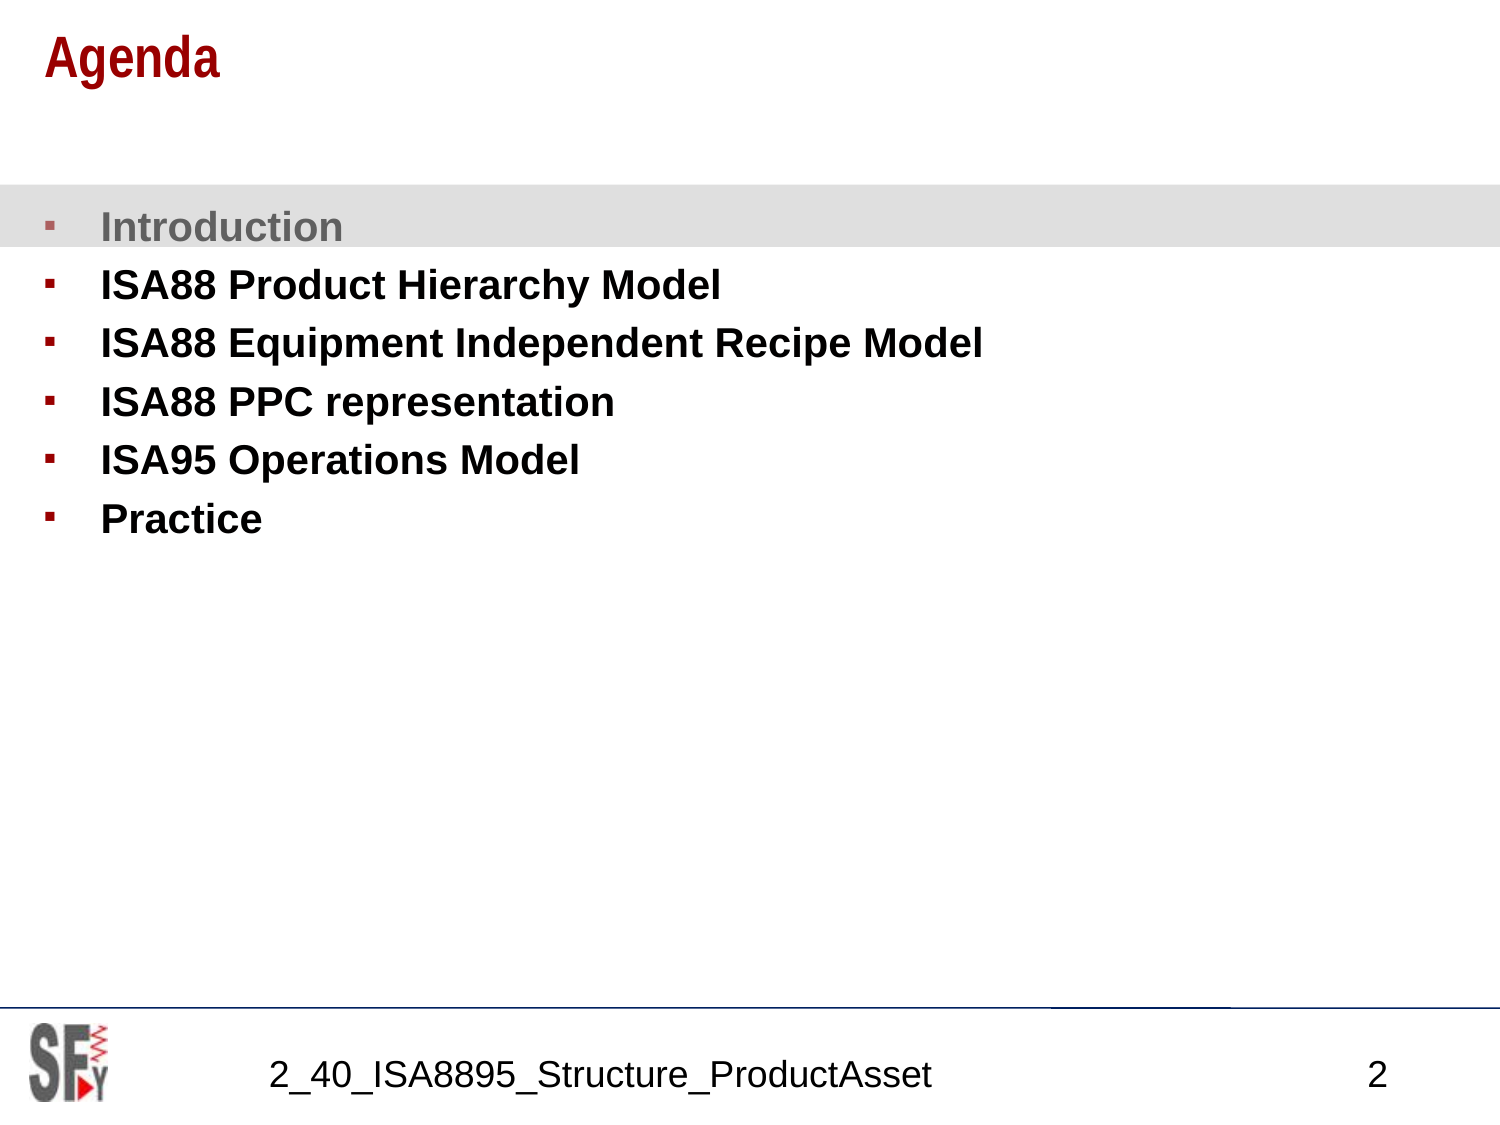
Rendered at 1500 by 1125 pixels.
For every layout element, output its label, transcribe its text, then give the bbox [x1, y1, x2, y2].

title Agenda [29, 12, 1471, 138]
list Introduction ISA88 Product Hierarchy Model ISA88 Equipment Independent Recipe Model ISA88 PPC representation ISA95 Operations Model Practice [29, 247, 1471, 988]
footer 2_40_ISA8895_Structure_ProductAsset [253, 1034, 1336, 1103]
text_box [0, 184, 1500, 247]
picture [29, 1023, 108, 1102]
slide_number <numéro> [1352, 1034, 1490, 1103]
